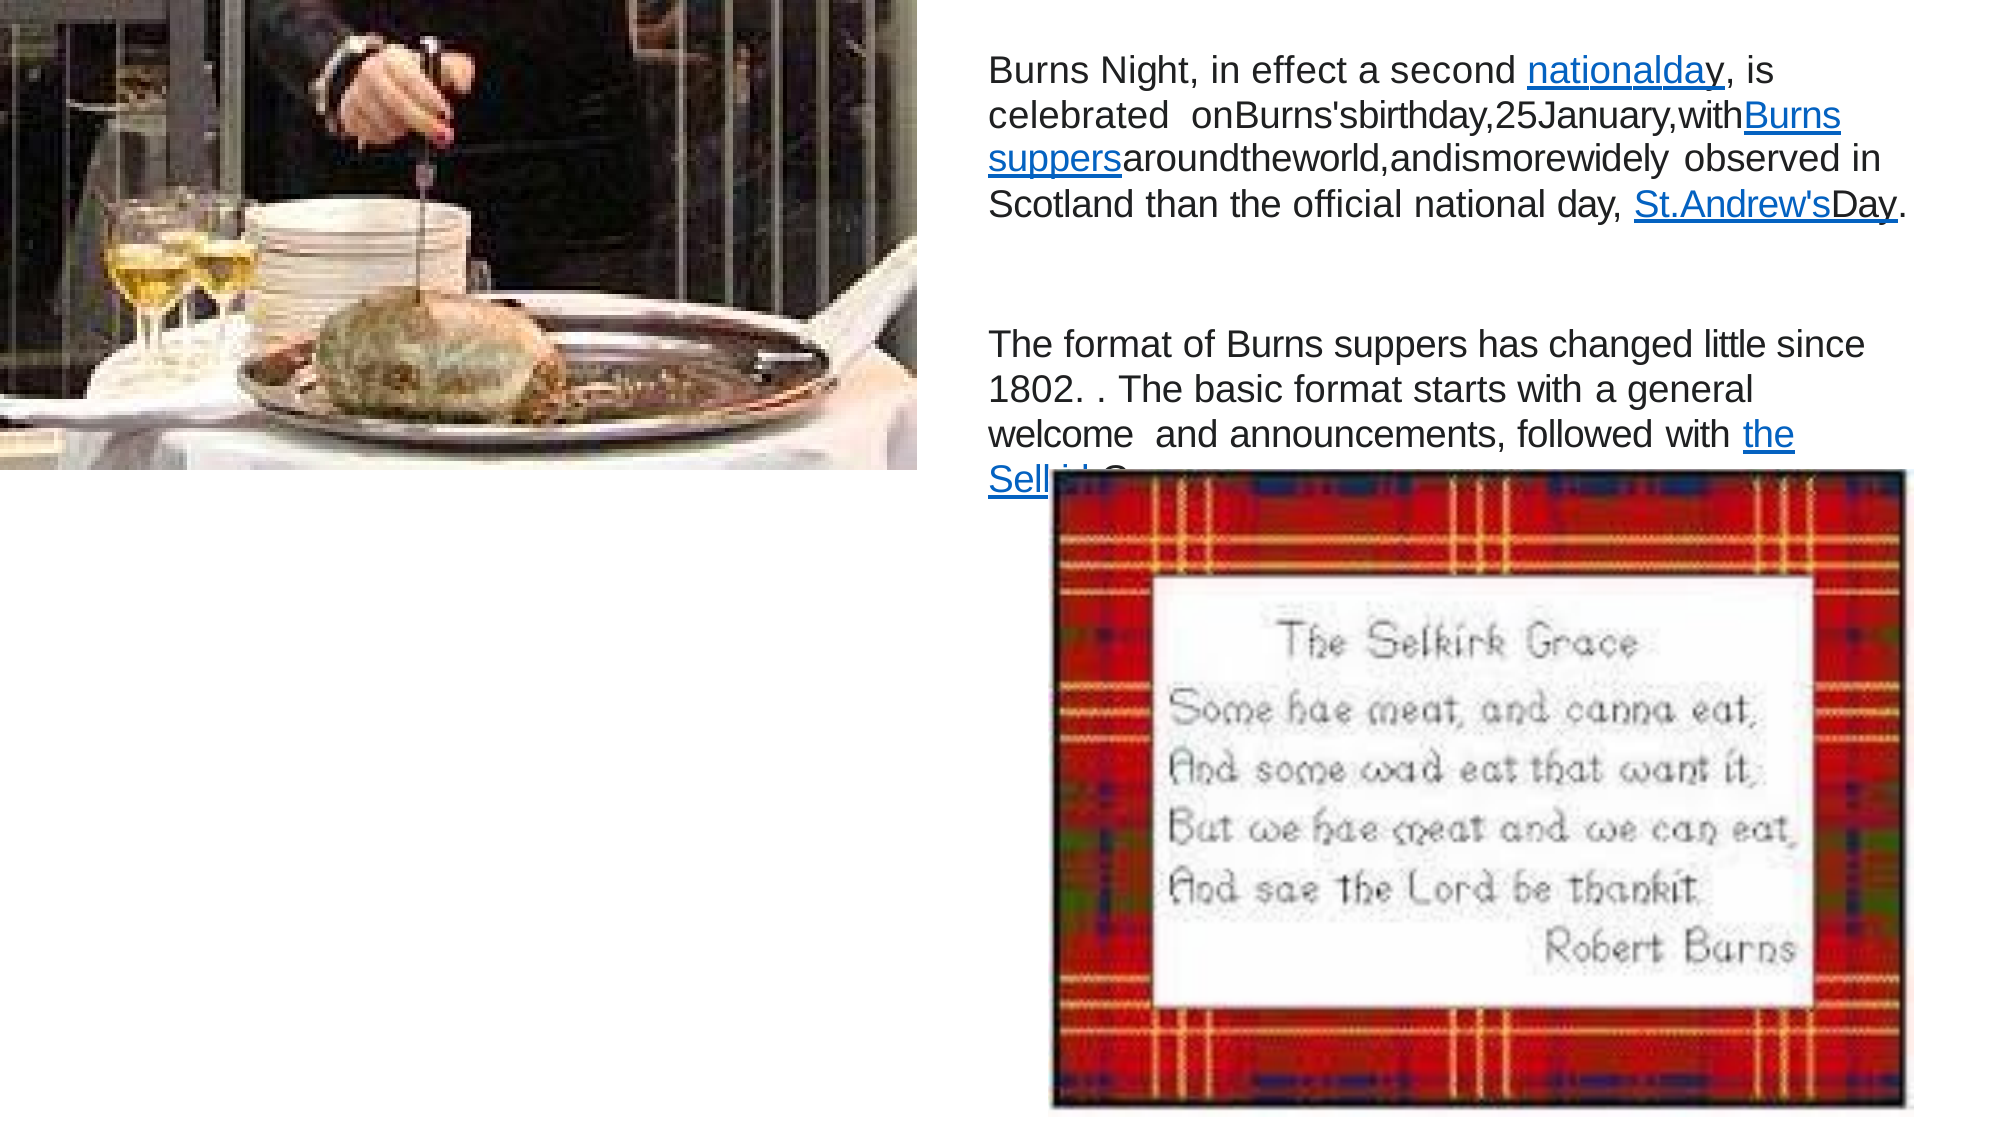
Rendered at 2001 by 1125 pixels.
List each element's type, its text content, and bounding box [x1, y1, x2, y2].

picture [1048, 470, 1914, 1117]
picture [0, 0, 917, 471]
text_box Burns Night, in effect a second national day, is celebrated on Burns's birthday, 25 January, with Burns suppers around the world, and is more widely observed in Scotland than the official national day, St. Andrew's Day. The format of Burns suppers has changed little since 1802. . The basic format starts with a general welcome and announcements, followed with the Selkirk Grace. [986, 41, 1948, 453]
